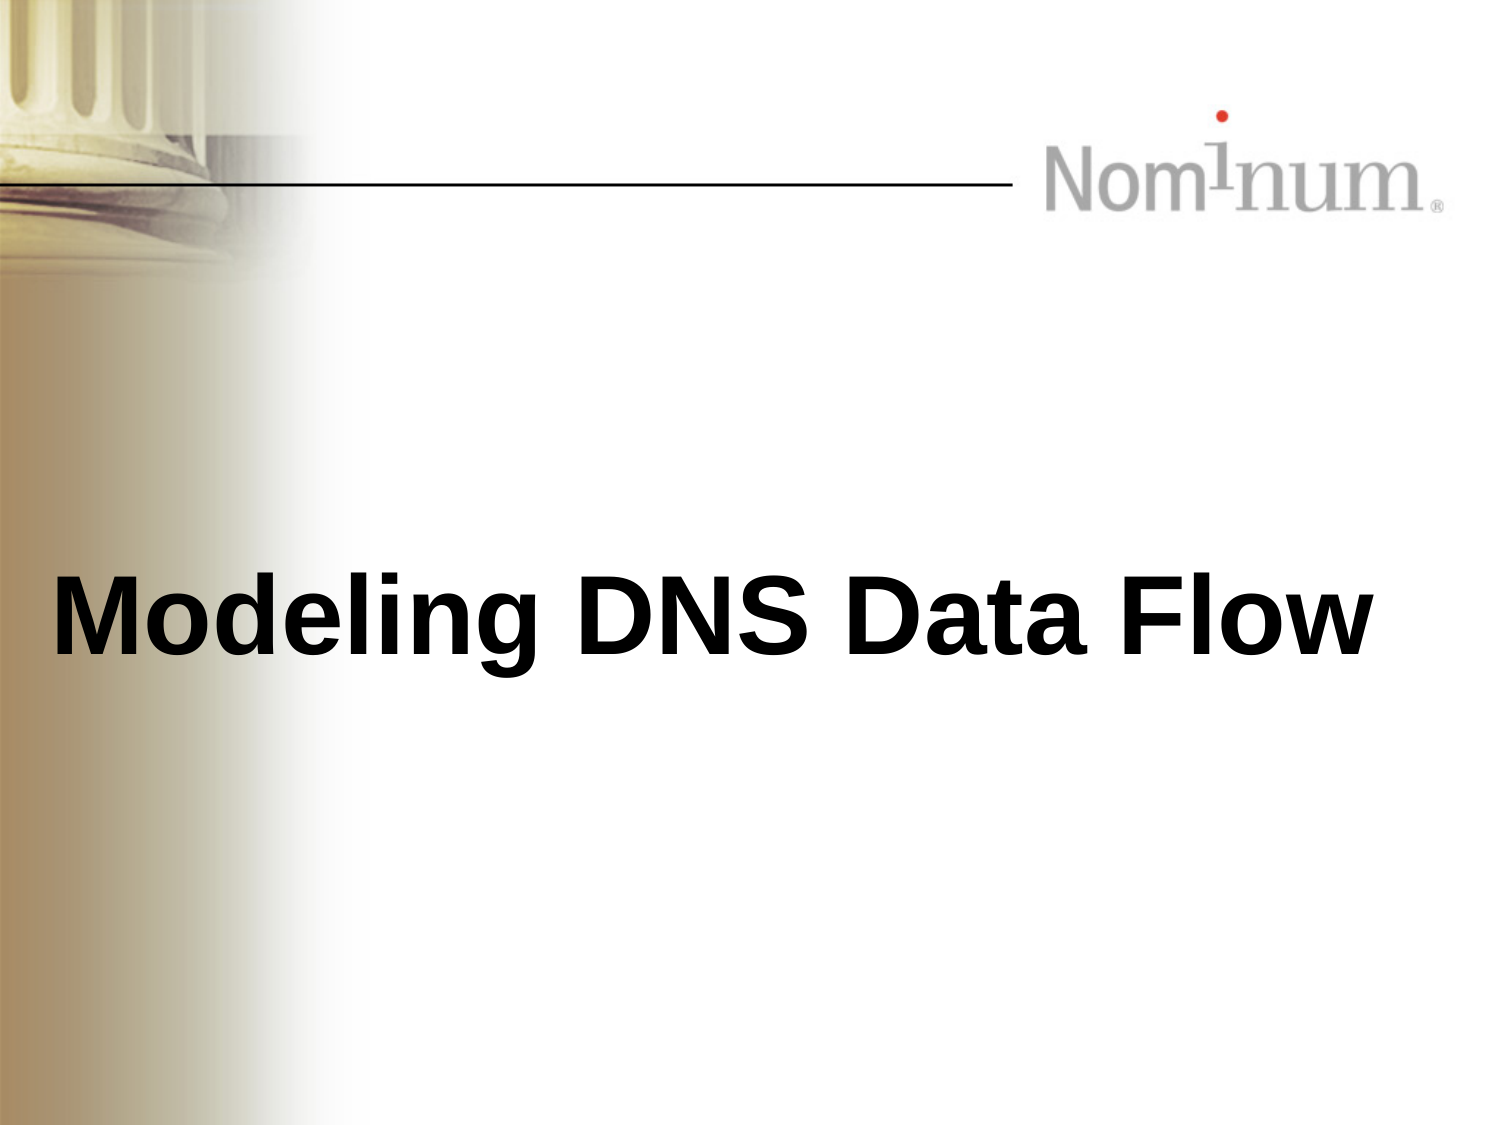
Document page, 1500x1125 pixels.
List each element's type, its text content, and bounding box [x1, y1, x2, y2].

title Modeling DNS Data Flow [50, 442, 1389, 685]
picture [0, 0, 1500, 1125]
